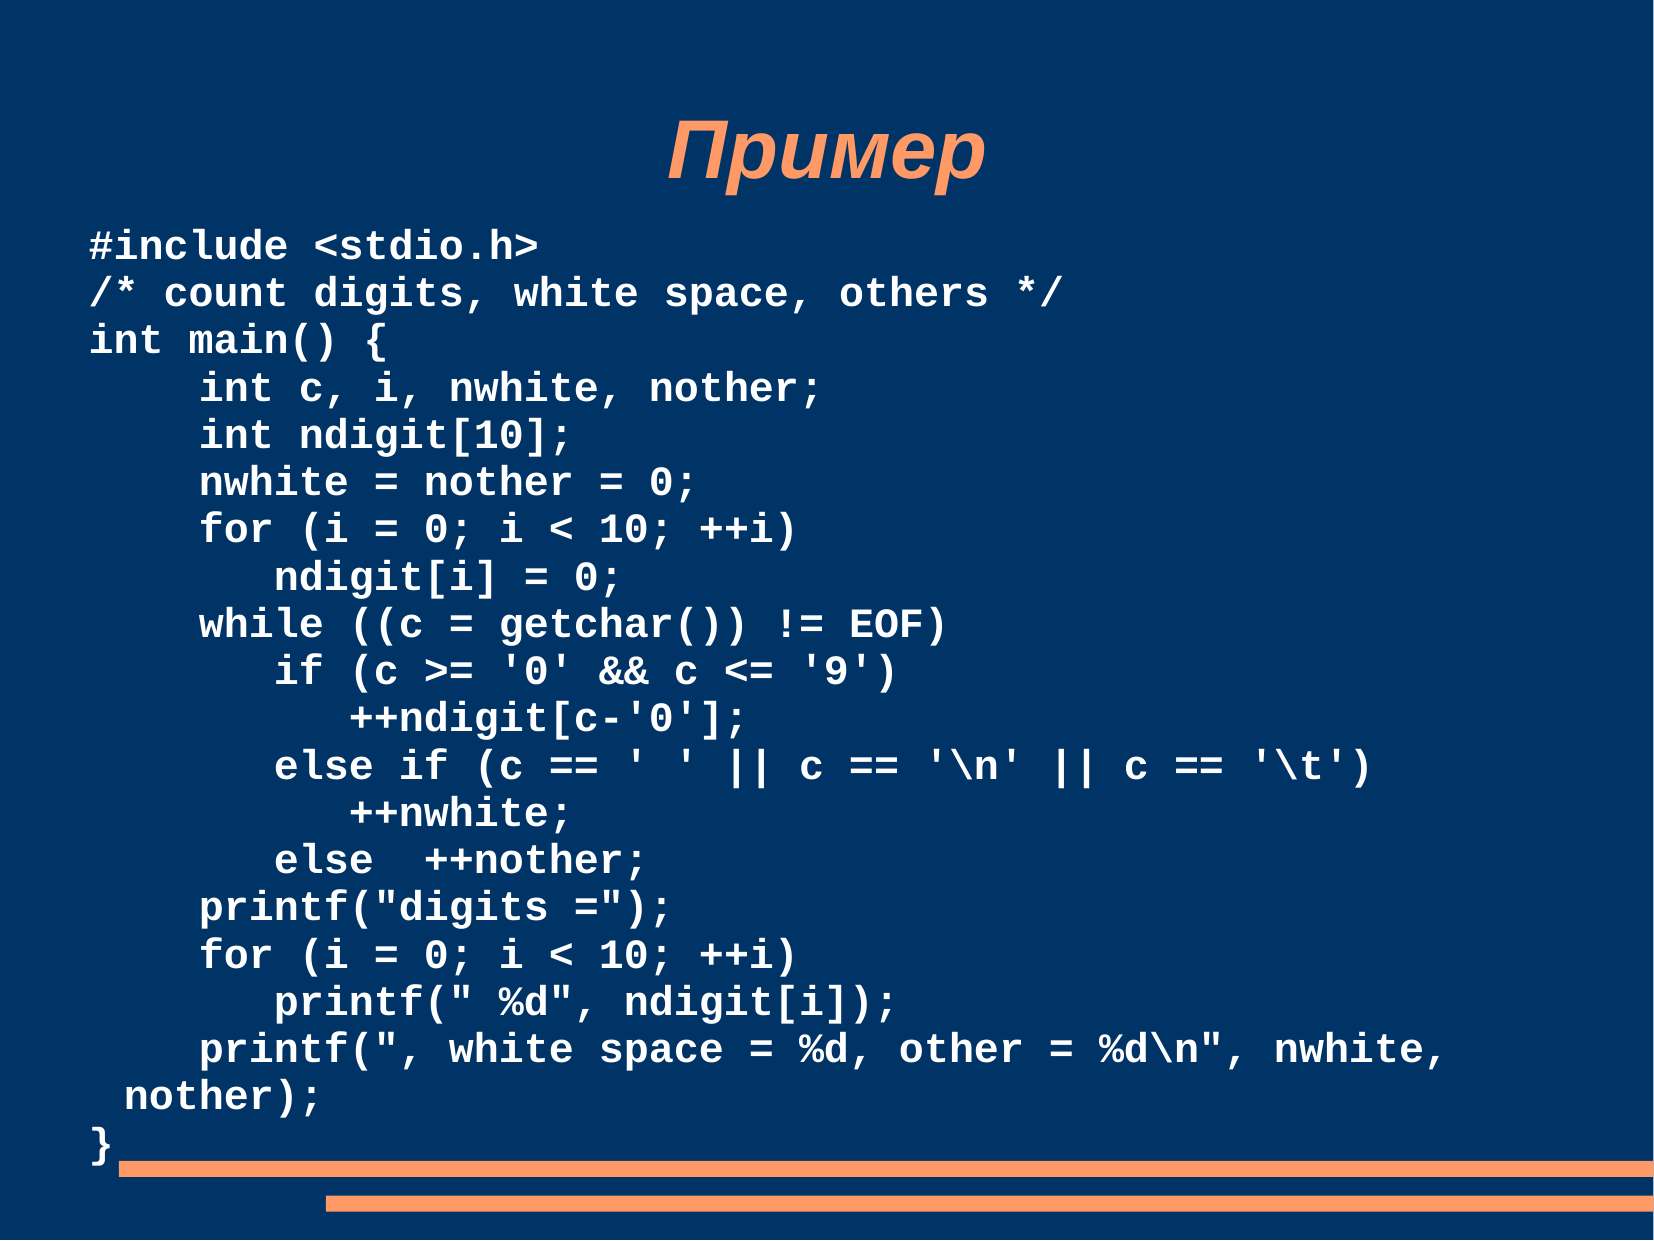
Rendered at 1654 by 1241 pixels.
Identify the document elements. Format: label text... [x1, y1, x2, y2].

title Пример [121, 46, 1534, 206]
text_box #include <stdio.h> /* count digits, white space, others */ int main() { int c, i, nwhite, nother; int ndigit[10]; nwhite = nother = 0; for (i = 0; i < 10; ++i) ndigit[i] = 0; while ((c = getchar()) != EOF) if (c >= '0' && c <= '9') ++ndigit[c-'0']; else if (c == ' ' || c == '\n' || c == '\t') ++nwhite; else ++nother; printf("digits ="); for (i = 0; i < 10; ++i) printf(" %d", ndigit[i]); printf(", white space = %d, other = %d\n", nwhite, nother); } [88, 206, 1565, 1188]
